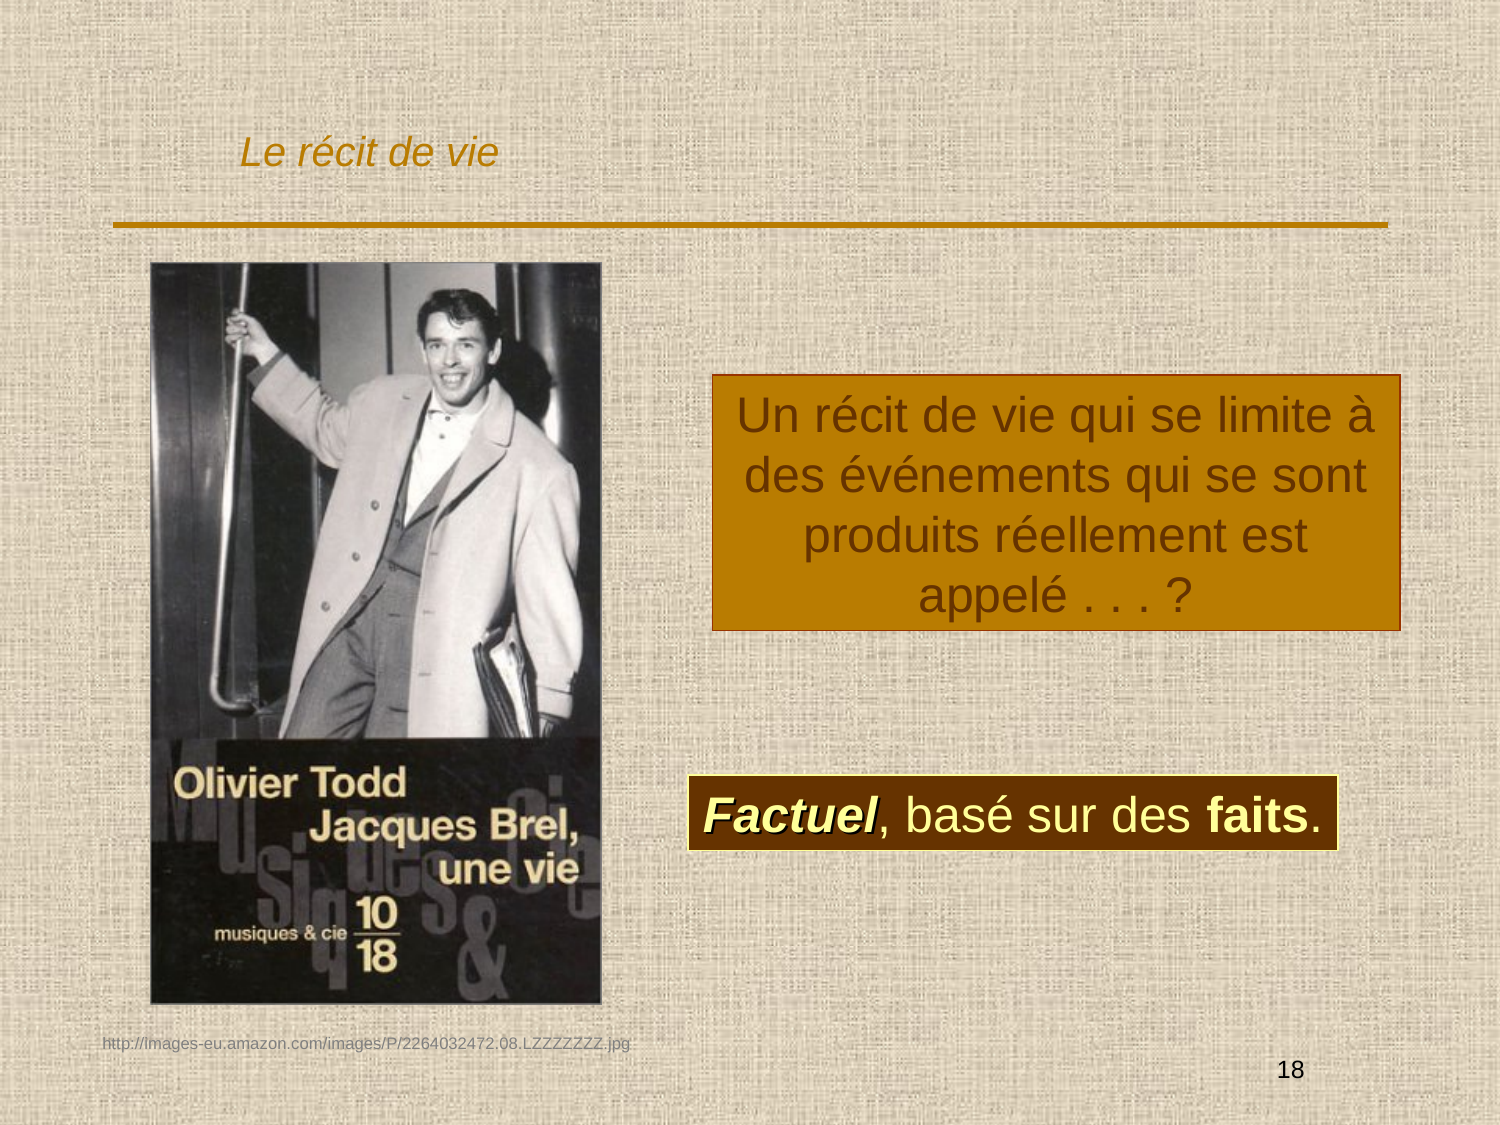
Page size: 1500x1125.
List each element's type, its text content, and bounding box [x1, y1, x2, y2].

text_box http://images-eu.amazon.com/images/P/2264032472.08.LZZZZZZZ.jpg [87, 1024, 676, 1061]
text_box Factuel, basé sur des faits. [688, 774, 1339, 851]
text_box Le récit de vie [224, 116, 515, 183]
picture [0, 0, 1500, 1125]
text_box Un récit de vie qui se limite à des événements qui se sont produits réellement est appelé . . . ? [712, 374, 1401, 631]
